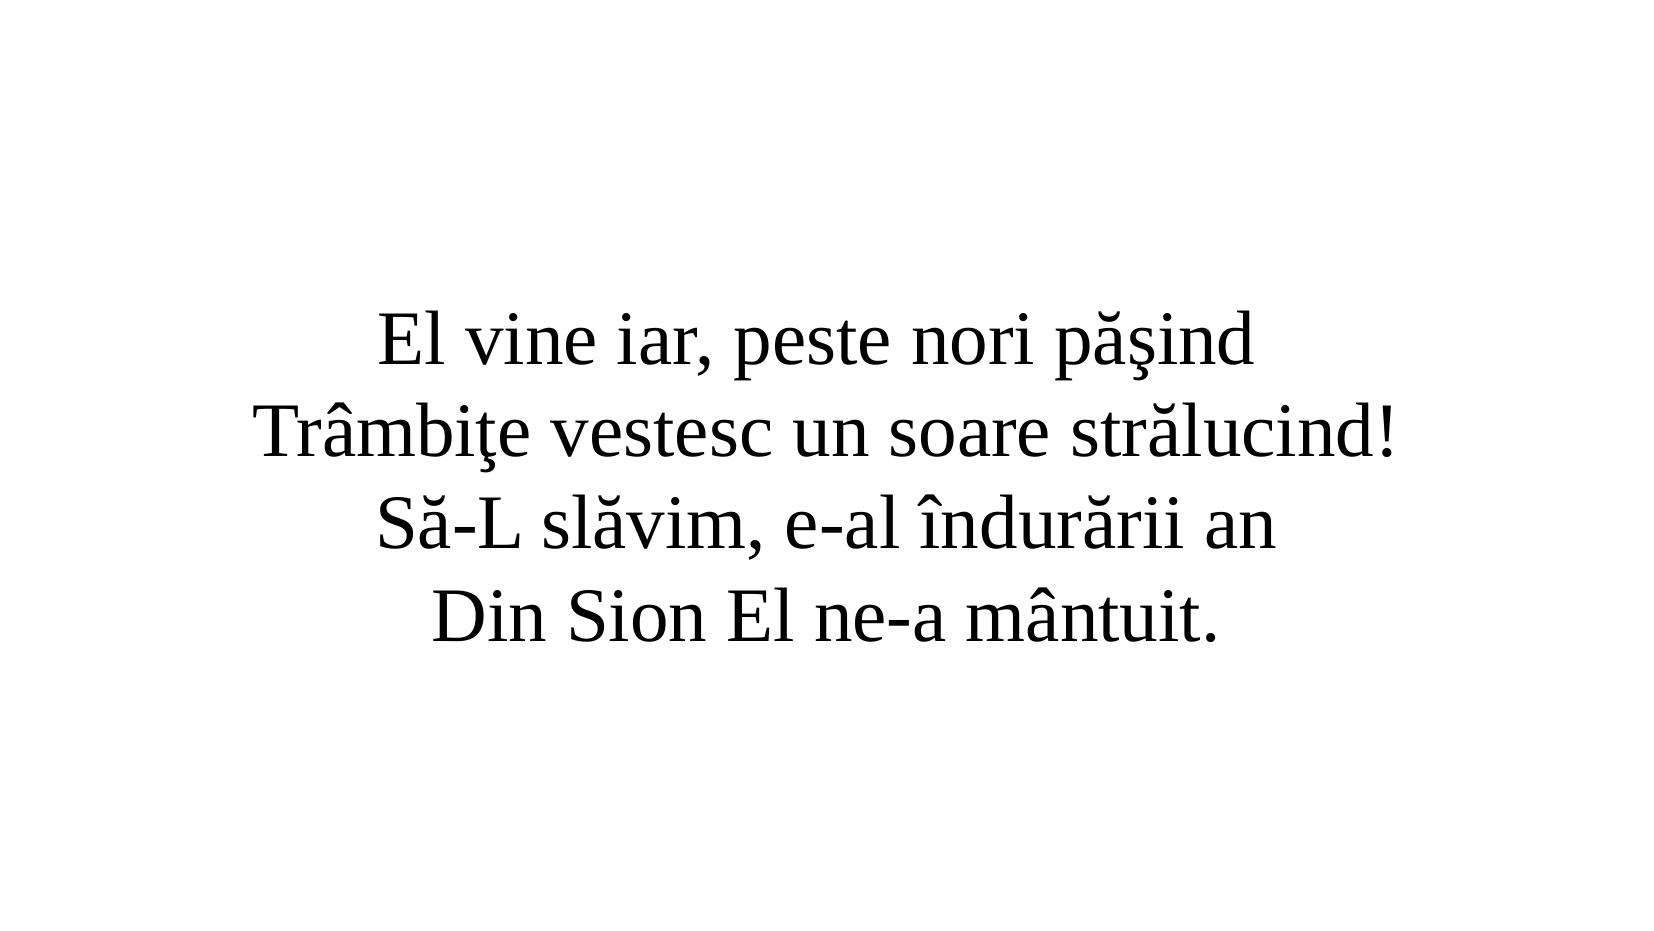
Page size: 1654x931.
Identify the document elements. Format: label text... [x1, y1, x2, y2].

subtitle El vine iar, peste nori păşind Trâmbiţe vestesc un soare strălucind! Să-L slăvim, e-al îndurării an Din Sion El ne-a mântuit. [0, 279, 1654, 641]
